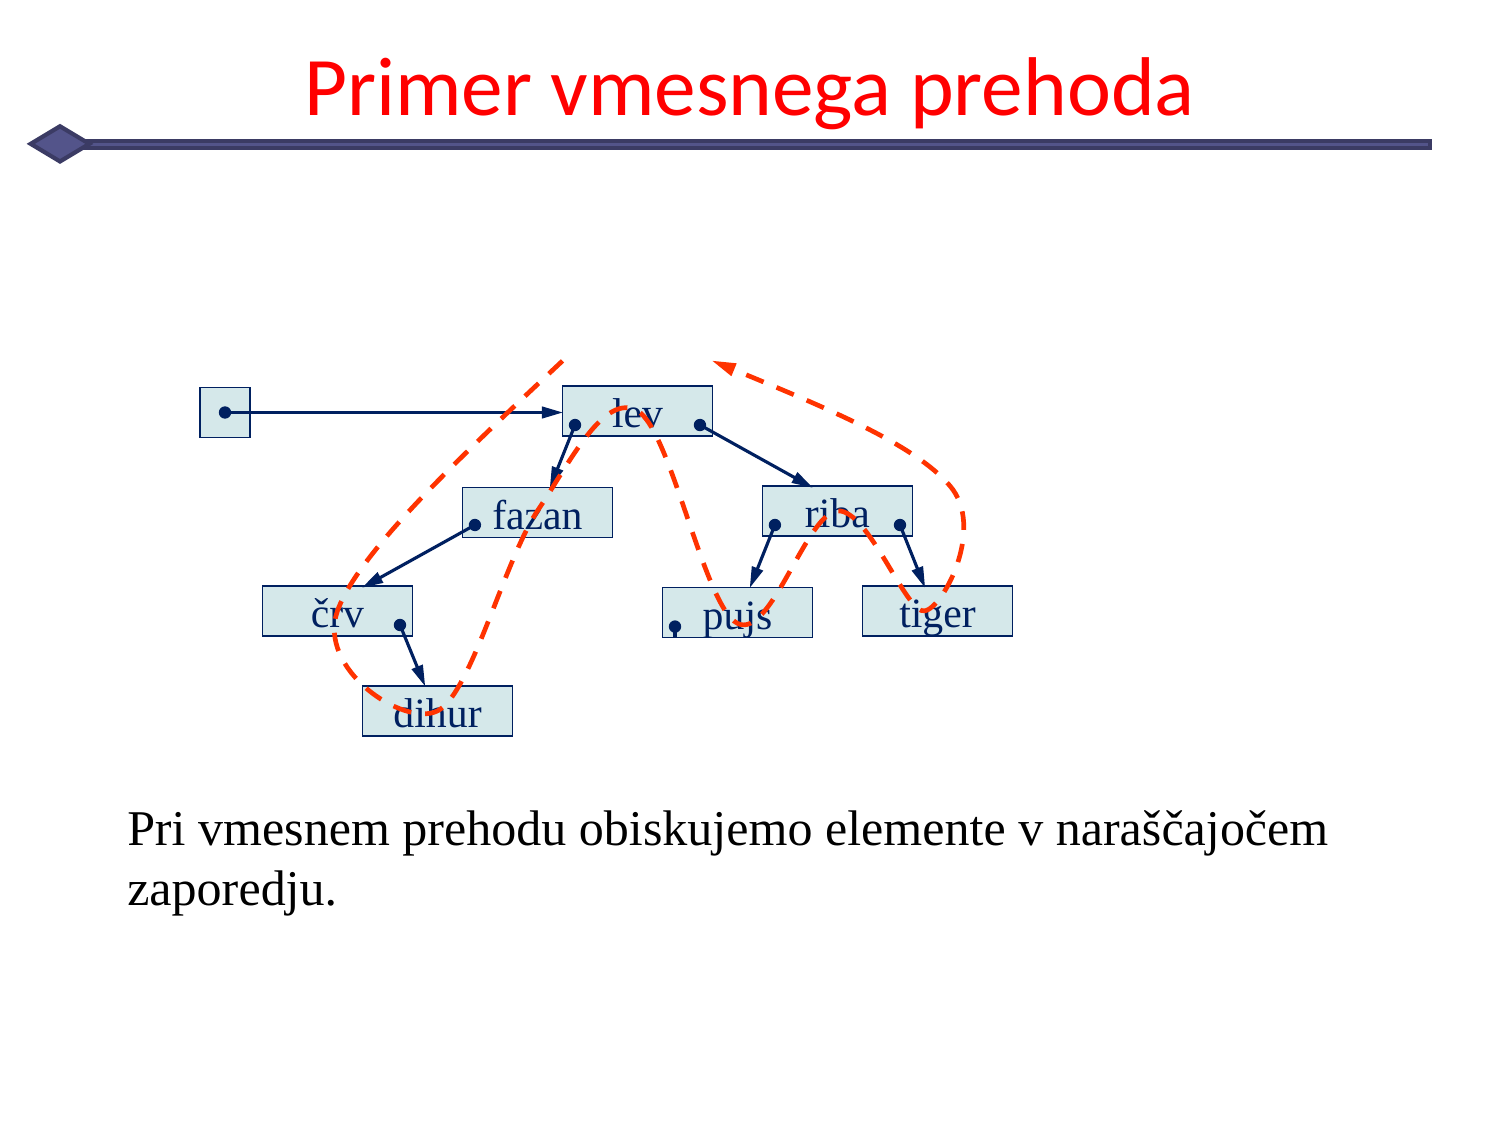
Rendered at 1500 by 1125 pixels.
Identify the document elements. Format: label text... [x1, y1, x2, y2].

text_box pujs [708, 612, 718, 628]
text_box dihur [362, 685, 513, 737]
text_box lev [562, 385, 713, 437]
text_box [200, 387, 250, 438]
text_box riba [836, 510, 846, 526]
text_box pujs [662, 587, 813, 638]
text_box črv [262, 585, 413, 637]
text_box fazan [462, 487, 613, 538]
text_box tiger [862, 585, 1013, 637]
title Primer vmesnega prehoda [75, 23, 1426, 141]
text_box riba [762, 485, 913, 537]
text_box Pri vmesnem prehodu obiskujemo elemente v naraščajočem zaporedju. [112, 787, 1401, 1013]
